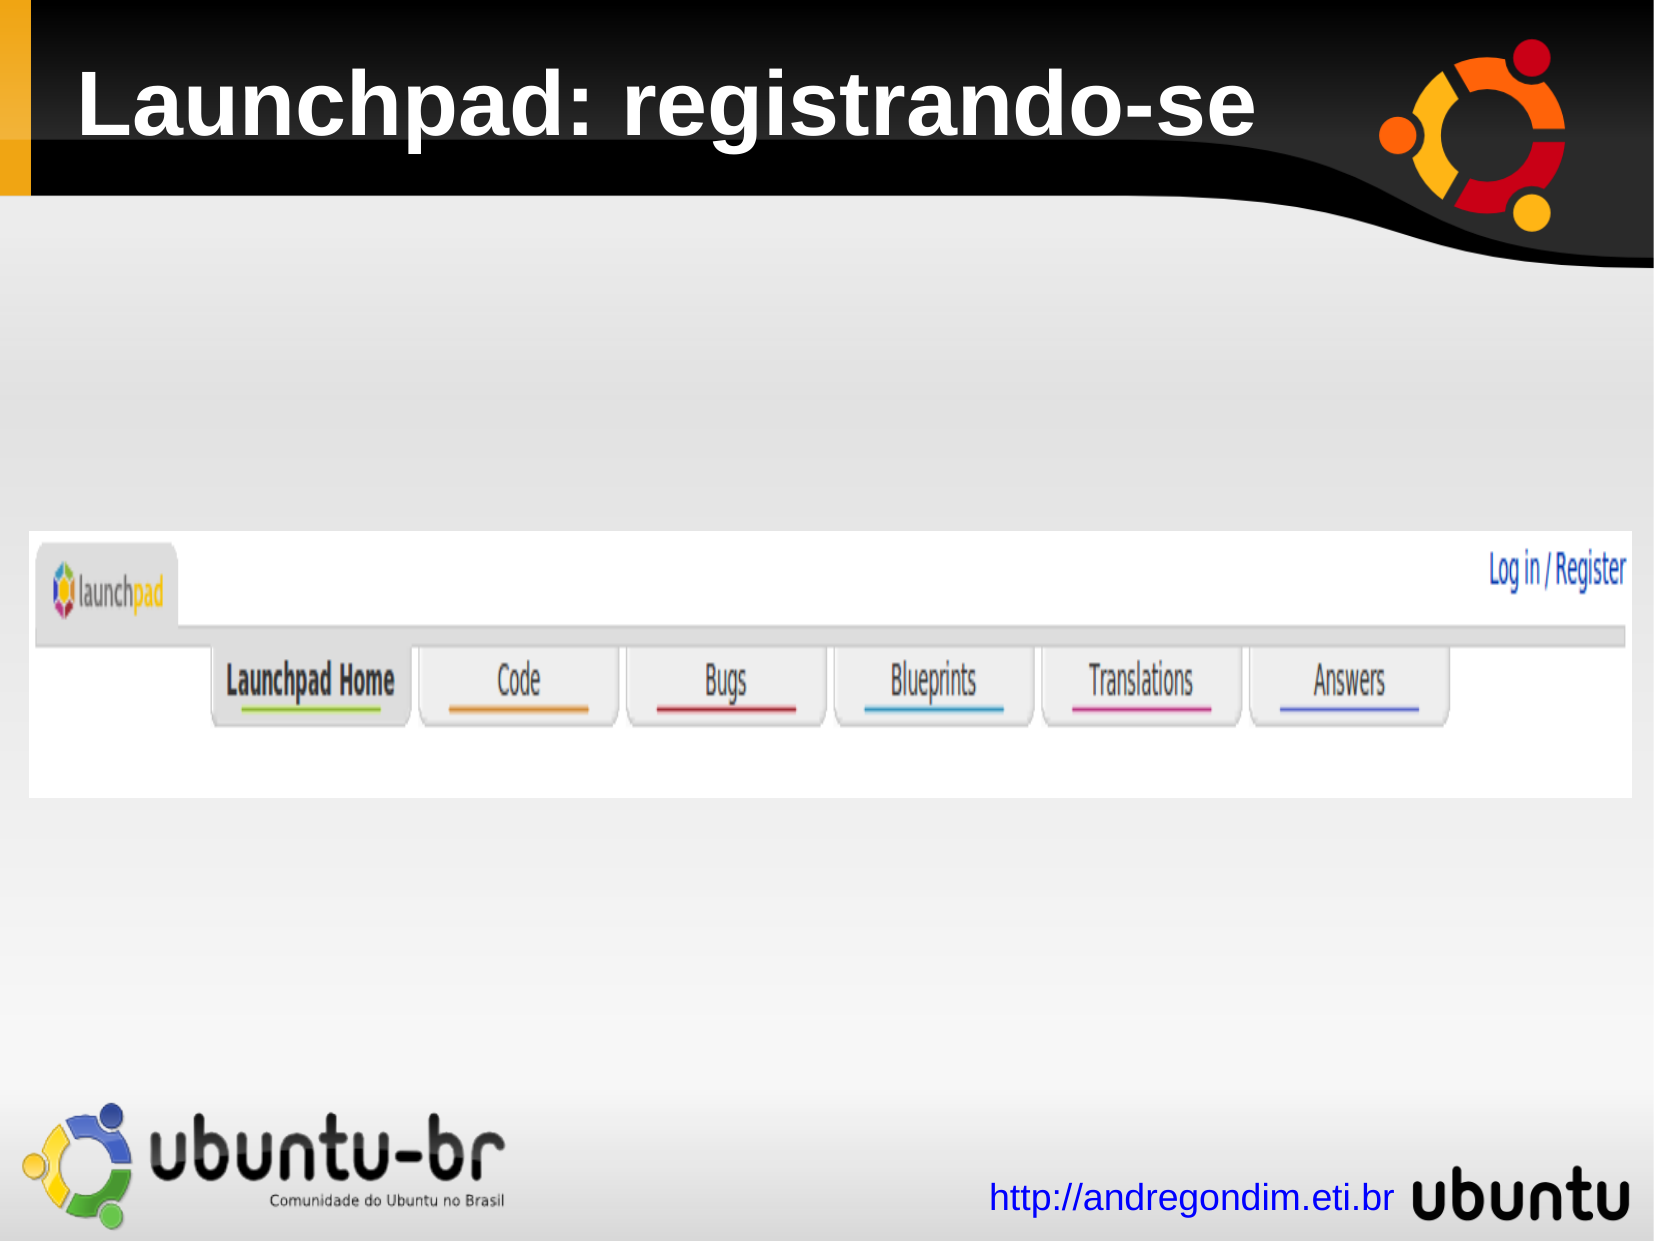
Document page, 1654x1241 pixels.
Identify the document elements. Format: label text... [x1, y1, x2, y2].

title Launchpad: registrando-se [76, 7, 1565, 200]
picture [0, 0, 1654, 1241]
